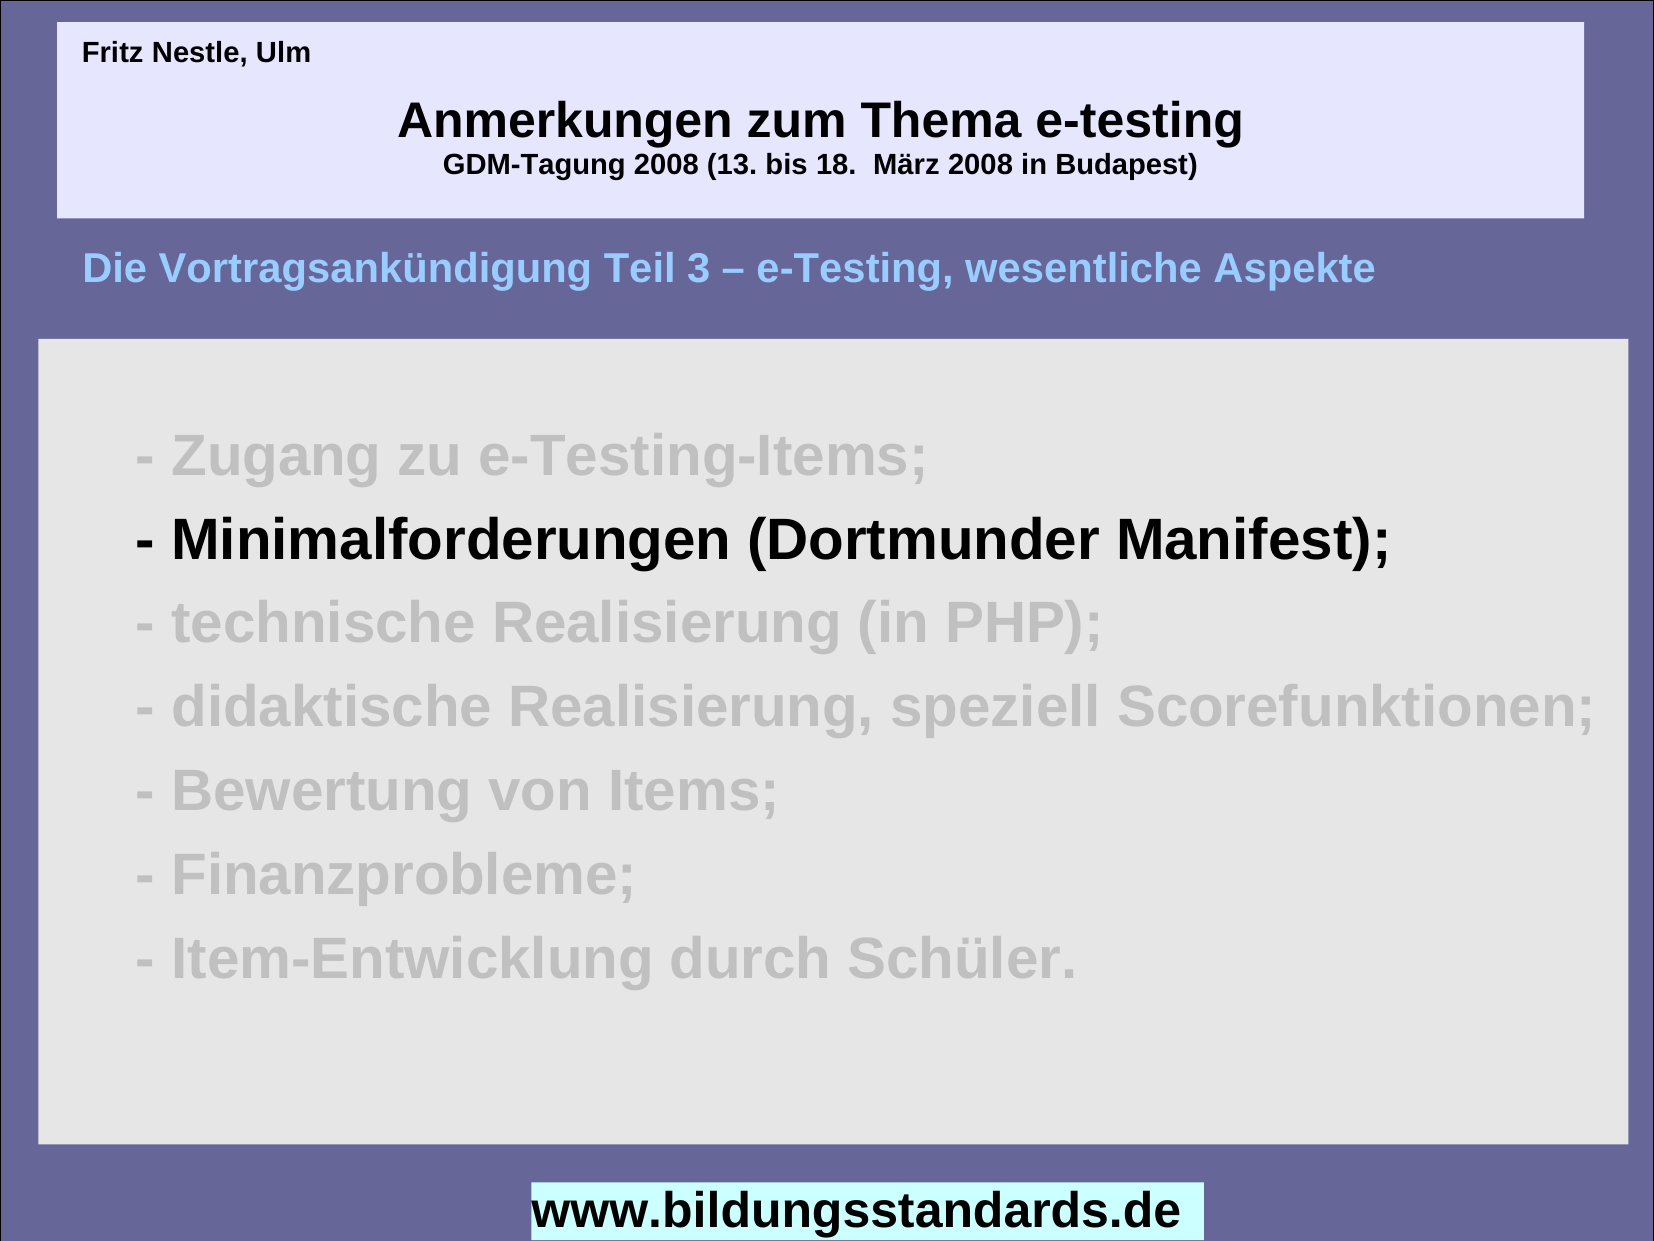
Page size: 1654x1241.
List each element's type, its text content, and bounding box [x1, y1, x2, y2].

text_box www.bildungsstandards.de [531, 1182, 1204, 1241]
text_box Fritz Nestle, Ulm Anmerkungen zum Thema e-testing GDM-Tagung 2008 (13. bis 18. März 2008 in Budapest) [57, 22, 1585, 219]
text_box - Zugang zu e-Testing-Items; - Minimalforderungen (Dortmunder Manifest); - technische Realisierung (in PHP); - didaktische Realisierung, speziell Scorefunktionen; - Bewertung von Items; - Finanzprobleme; - Item-Entwicklung durch Schüler. [38, 338, 1629, 1145]
text_box [0, 0, 1654, 1241]
text_box Die Vortragsankündigung Teil 3 – e-Testing, wesentliche Aspekte [82, 244, 1423, 295]
